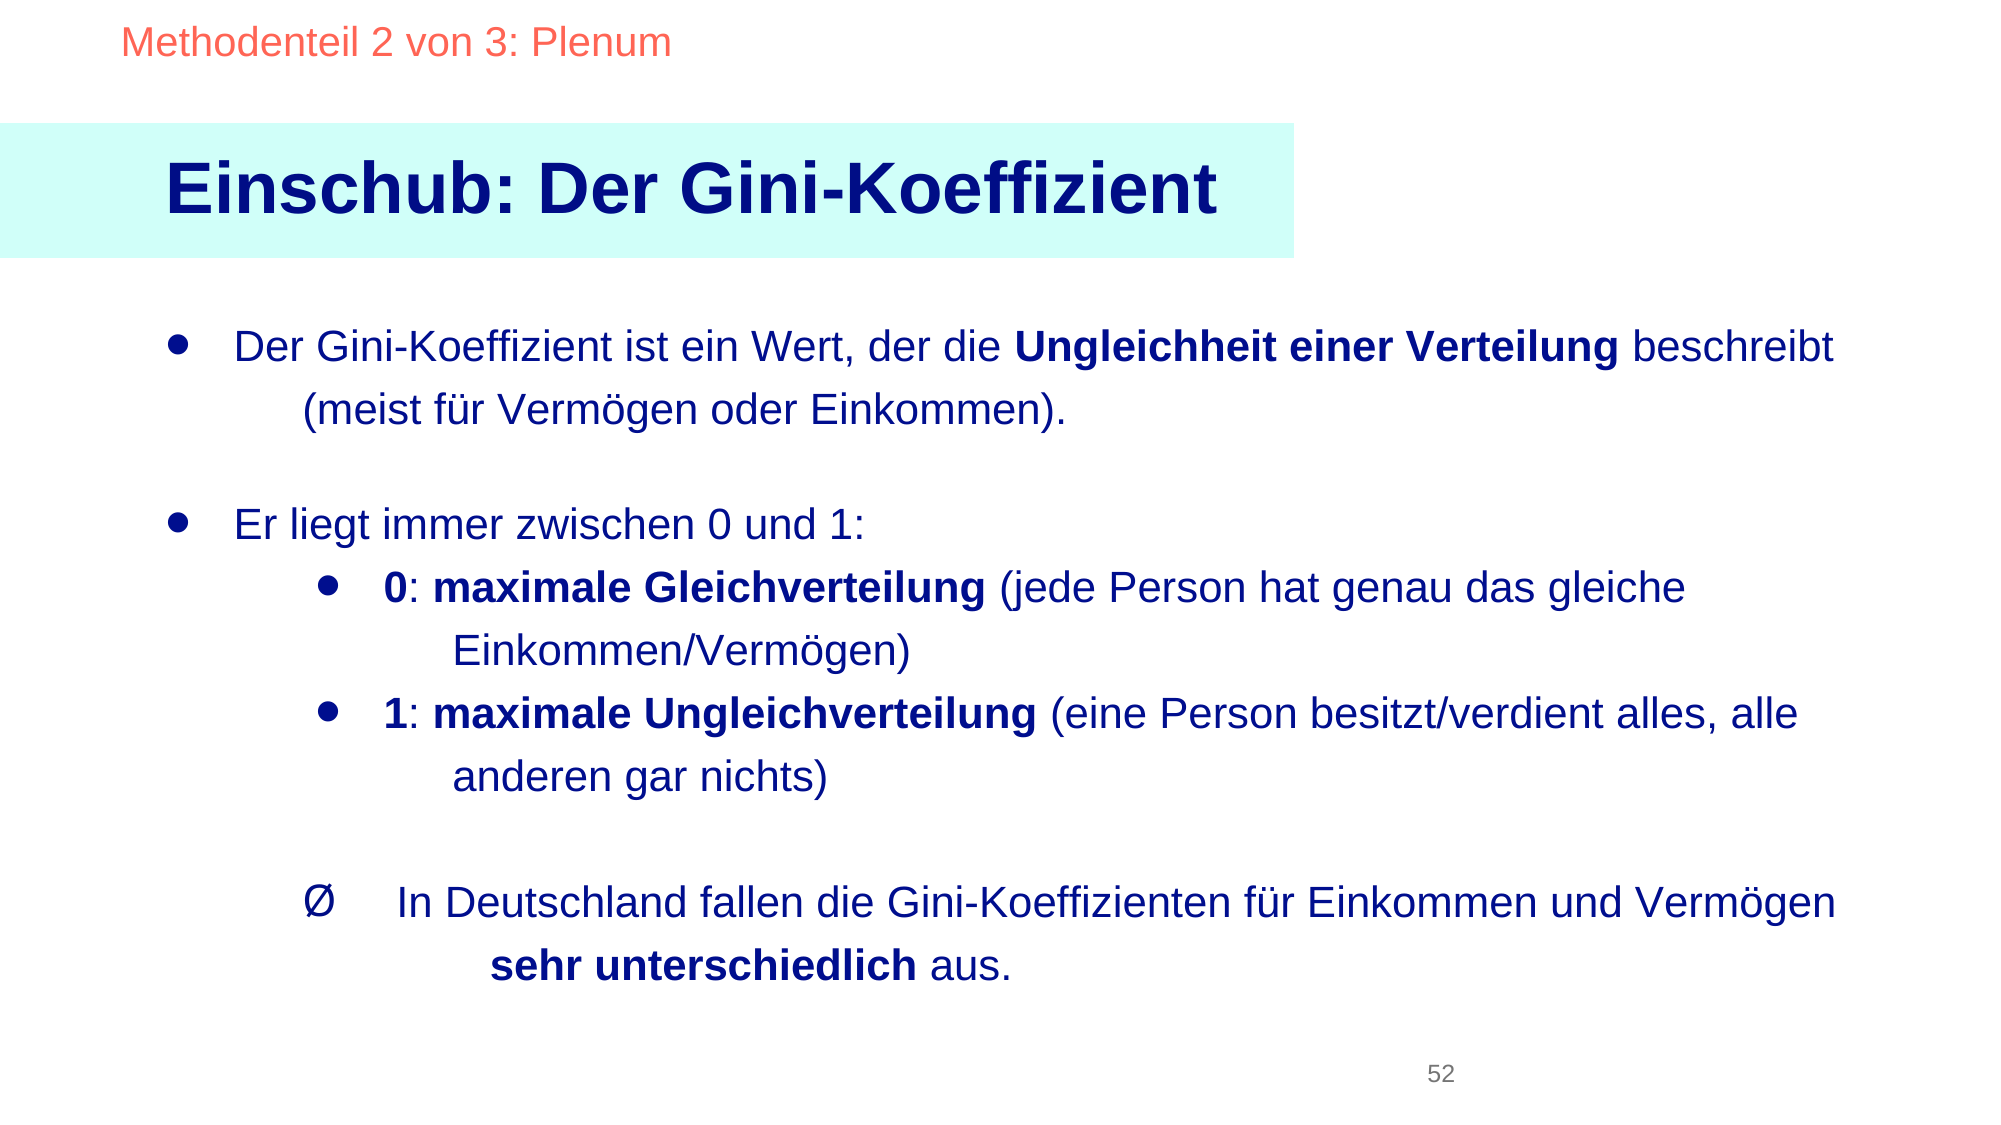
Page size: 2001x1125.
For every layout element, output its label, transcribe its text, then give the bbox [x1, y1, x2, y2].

list Der Gini-Koeffizient ist ein Wert, der die Ungleichheit einer Verteilung beschreibt (meist für Vermögen oder Einkommen). Er liegt immer zwischen 0 und 1: 0: maximale Gleichverteilung (jede Person hat genau das gleiche Einkommen/Vermögen) 1: maximale Ungleichverteilung (eine Person besitzt/verdient alles, alle anderen gar nichts) In Deutschland fallen die Gini-Koeffizienten für Einkommen und Vermögen sehr unterschiedlich aus. [137, 299, 1863, 1065]
text_box Methodenteil 2 von 3: Plenum [105, 12, 1242, 93]
list Einschub: Der Gini-Koeffizient [150, 126, 1331, 255]
